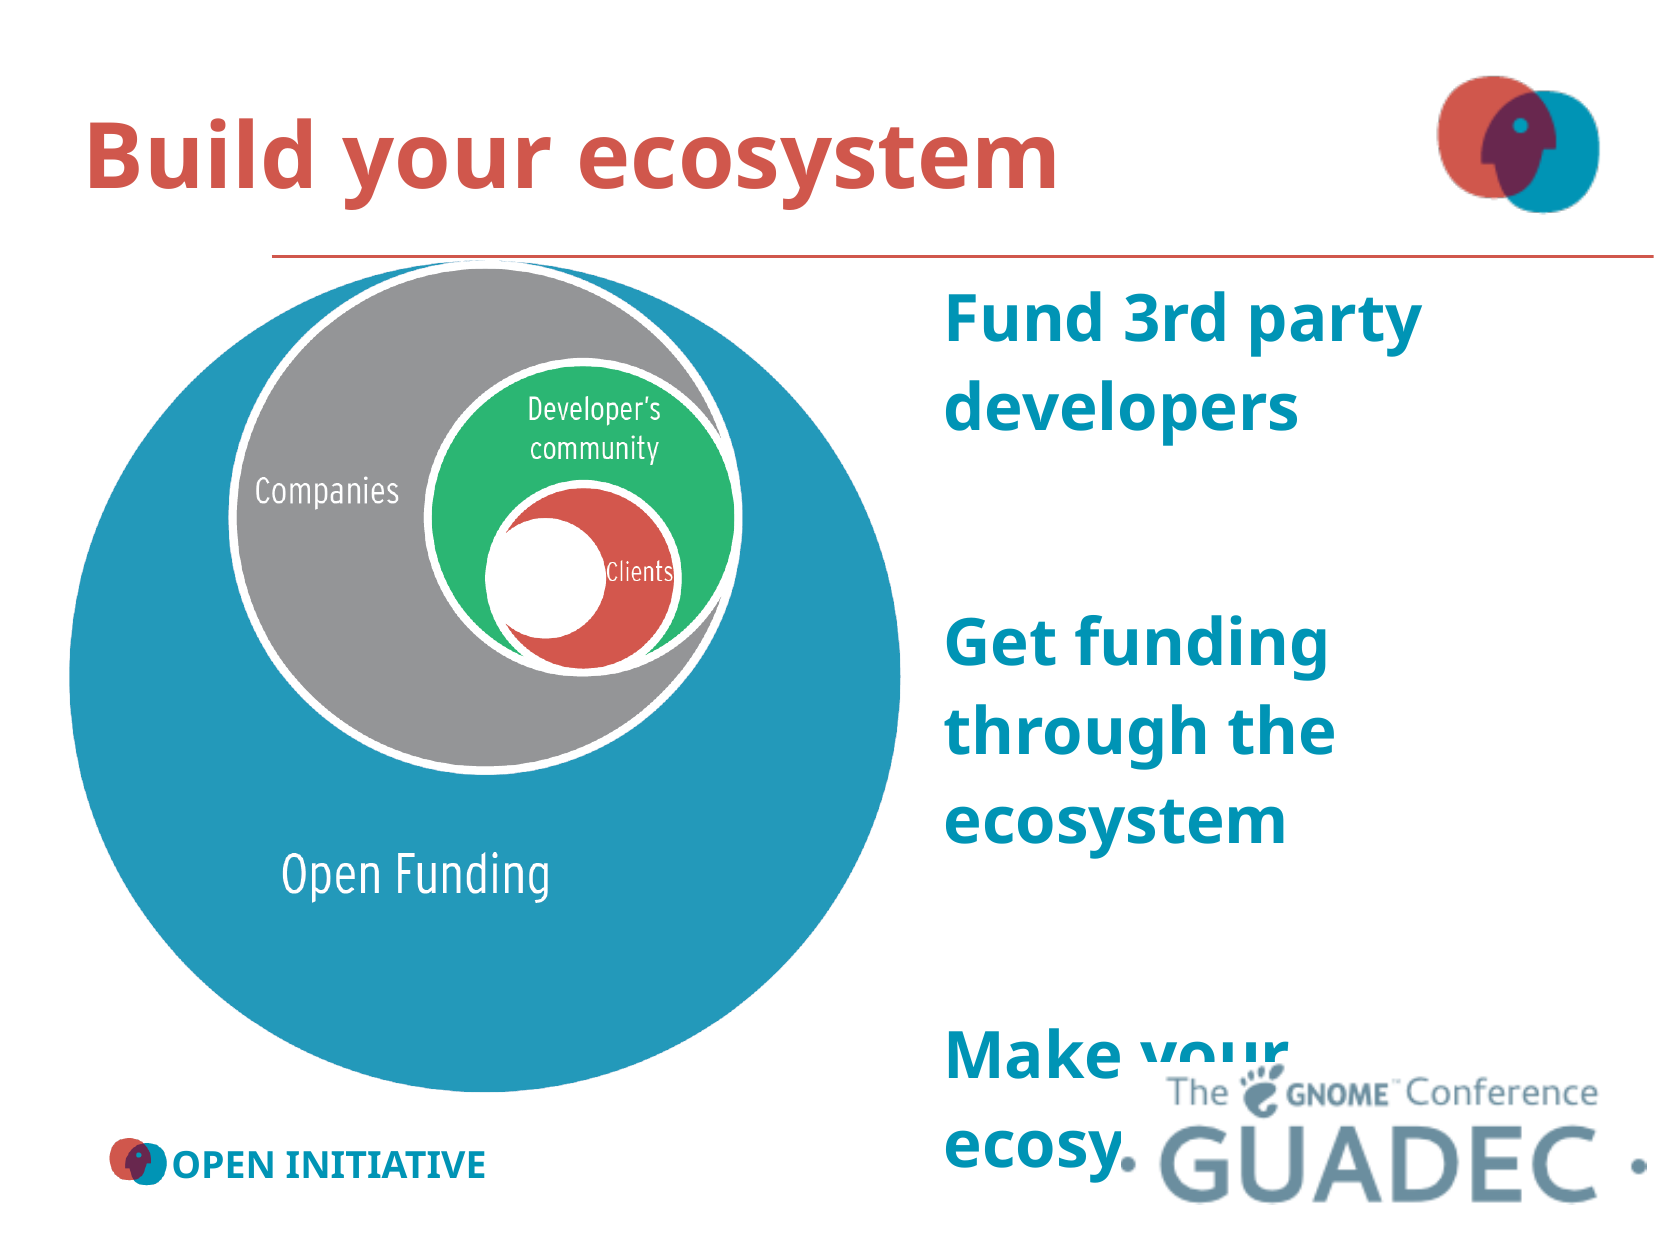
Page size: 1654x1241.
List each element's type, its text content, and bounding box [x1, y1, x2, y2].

picture [1453, 59, 1611, 236]
list Fund 3rd party developers Get funding through the ecosystem Make your ecosystem stronger [874, 271, 1607, 1193]
title Build your ecosystem [82, 49, 1453, 257]
picture [1121, 1062, 1647, 1205]
picture [0, 212, 1111, 1193]
